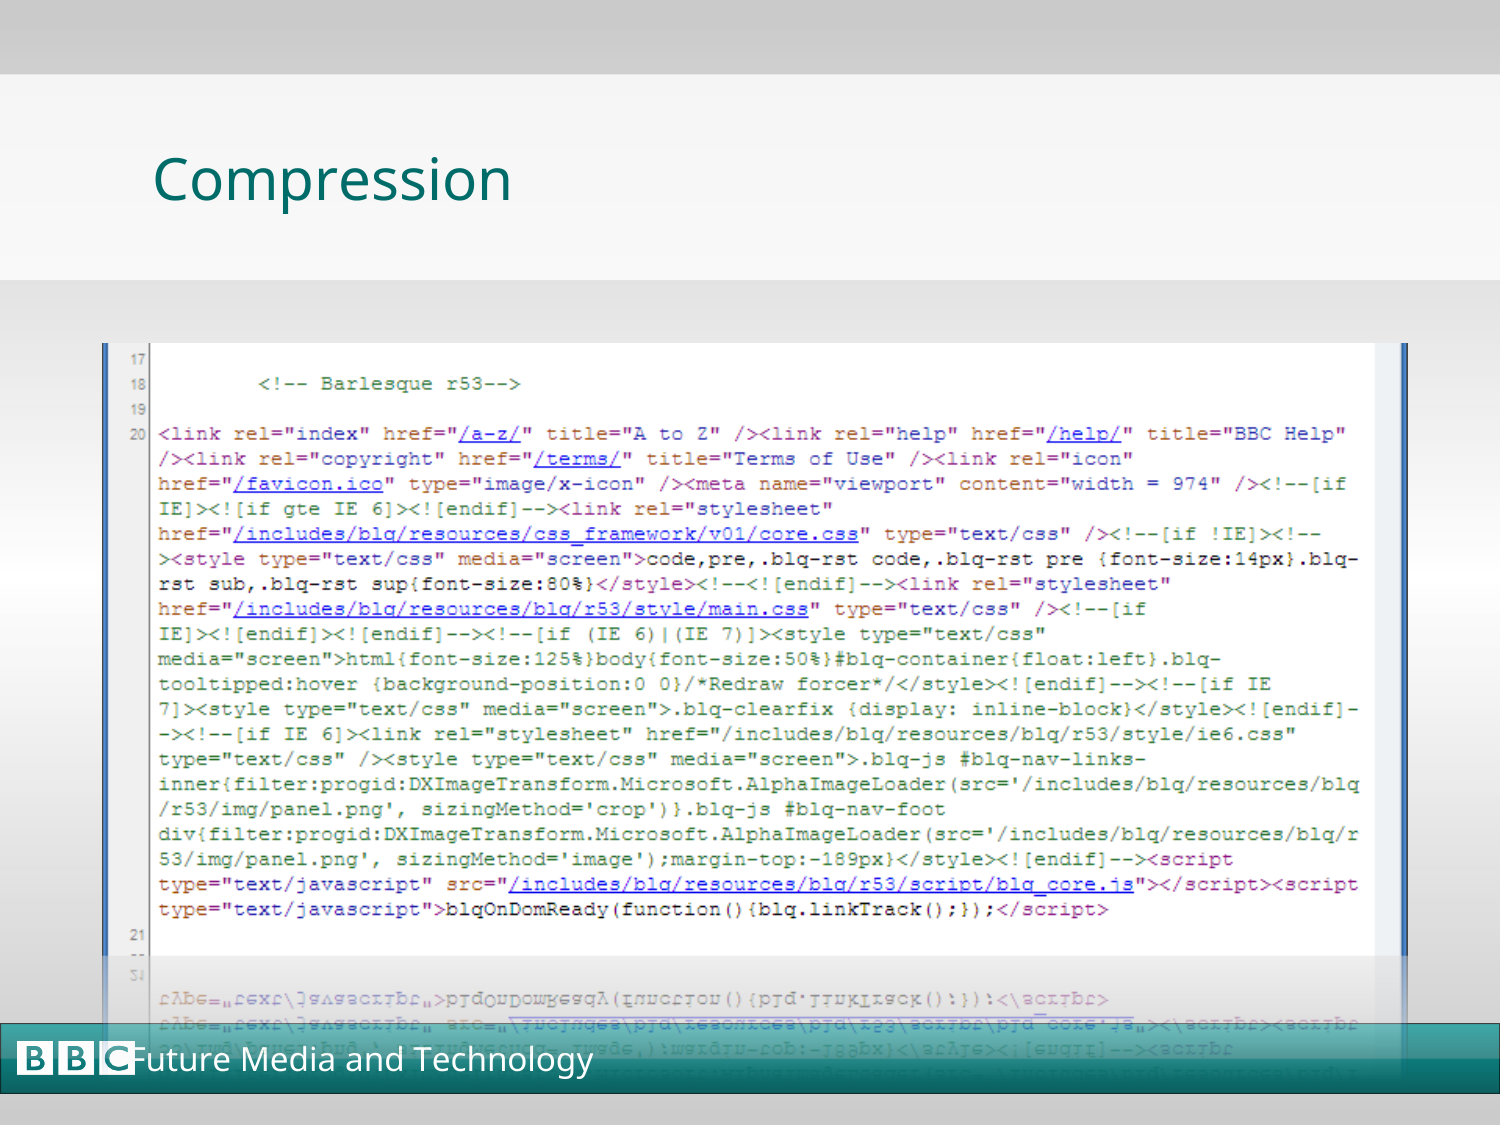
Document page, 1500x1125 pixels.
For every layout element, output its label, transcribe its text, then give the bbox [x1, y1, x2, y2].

picture [0, 281, 1500, 1125]
picture [0, 0, 1500, 74]
title Compression [137, 84, 1426, 272]
